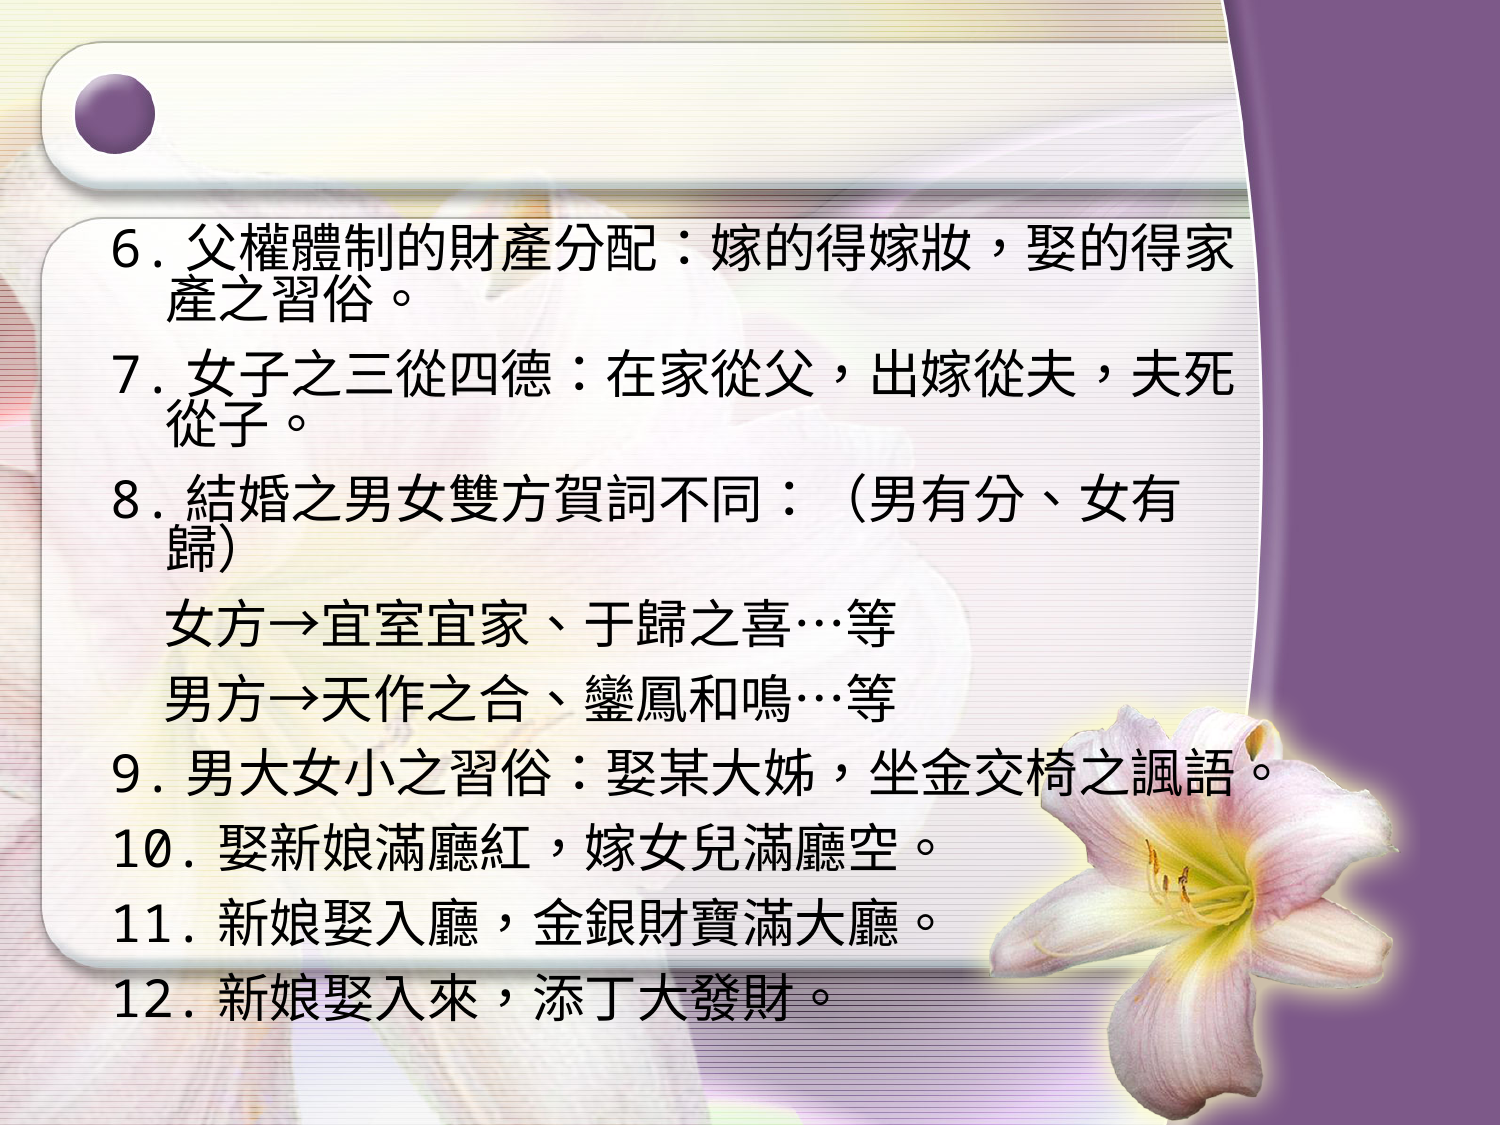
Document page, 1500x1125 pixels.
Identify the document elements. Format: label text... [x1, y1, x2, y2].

list 6.父權體制的財產分配：嫁的得嫁妝，娶的得家產之習俗。 7.女子之三從四德：在家從父，出嫁從夫，夫死從子。 8.結婚之男女雙方賀詞不同：（男有分、女有歸） 女方→宜室宜家、于歸之喜…等 男方→天作之合、鑾鳳和鳴…等 9.男大女小之習俗：娶某大姊，坐金交椅之諷語。 10.娶新娘滿廳紅，嫁女兒滿廳空。 11.新娘娶入廳，金銀財寶滿大廳。 12.新娘娶入來，添丁大發財。 [41, 220, 1258, 1065]
